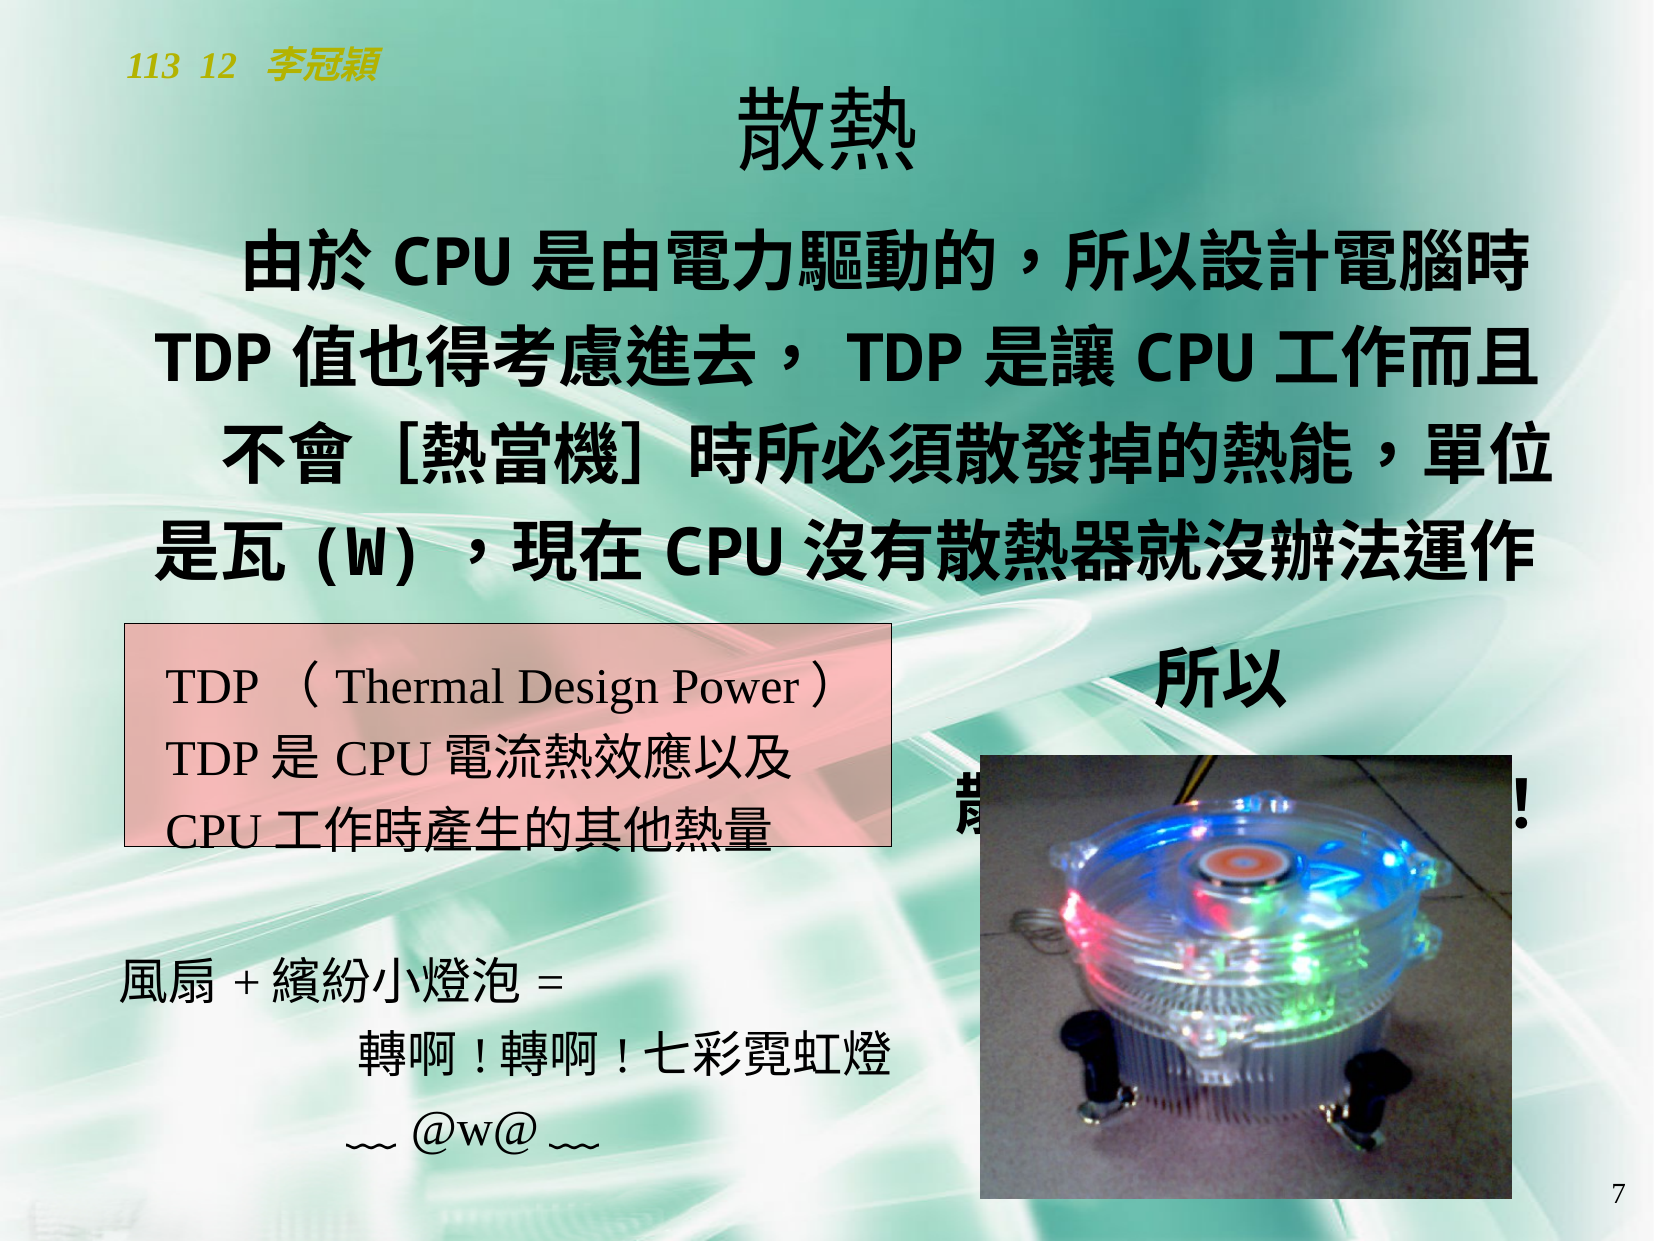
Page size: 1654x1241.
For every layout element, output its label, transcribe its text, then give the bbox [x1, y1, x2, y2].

list 由於CPU是由電力驅動的，所以設計電腦時TDP值也得考慮進去，TDP是讓CPU工作而且 不會［熱當機］時所必須散發掉的熱能，單位是瓦(W)，現在CPU沒有散熱器就沒辦法運作 所以 散熱是一定要的啦！ [82, 207, 1571, 1027]
picture [0, 0, 1654, 1241]
text_box [124, 623, 892, 847]
text_box TDP（Thermal Design Power） TDP是CPU電流熱效應以及 CPU工作時產生的其他熱量 [165, 645, 875, 886]
text_box 風扇+繽紛小燈泡= 轉啊!轉啊!七彩霓虹燈 ﹏@w@﹏ [118, 941, 945, 1123]
title 散熱 [82, 19, 1571, 207]
